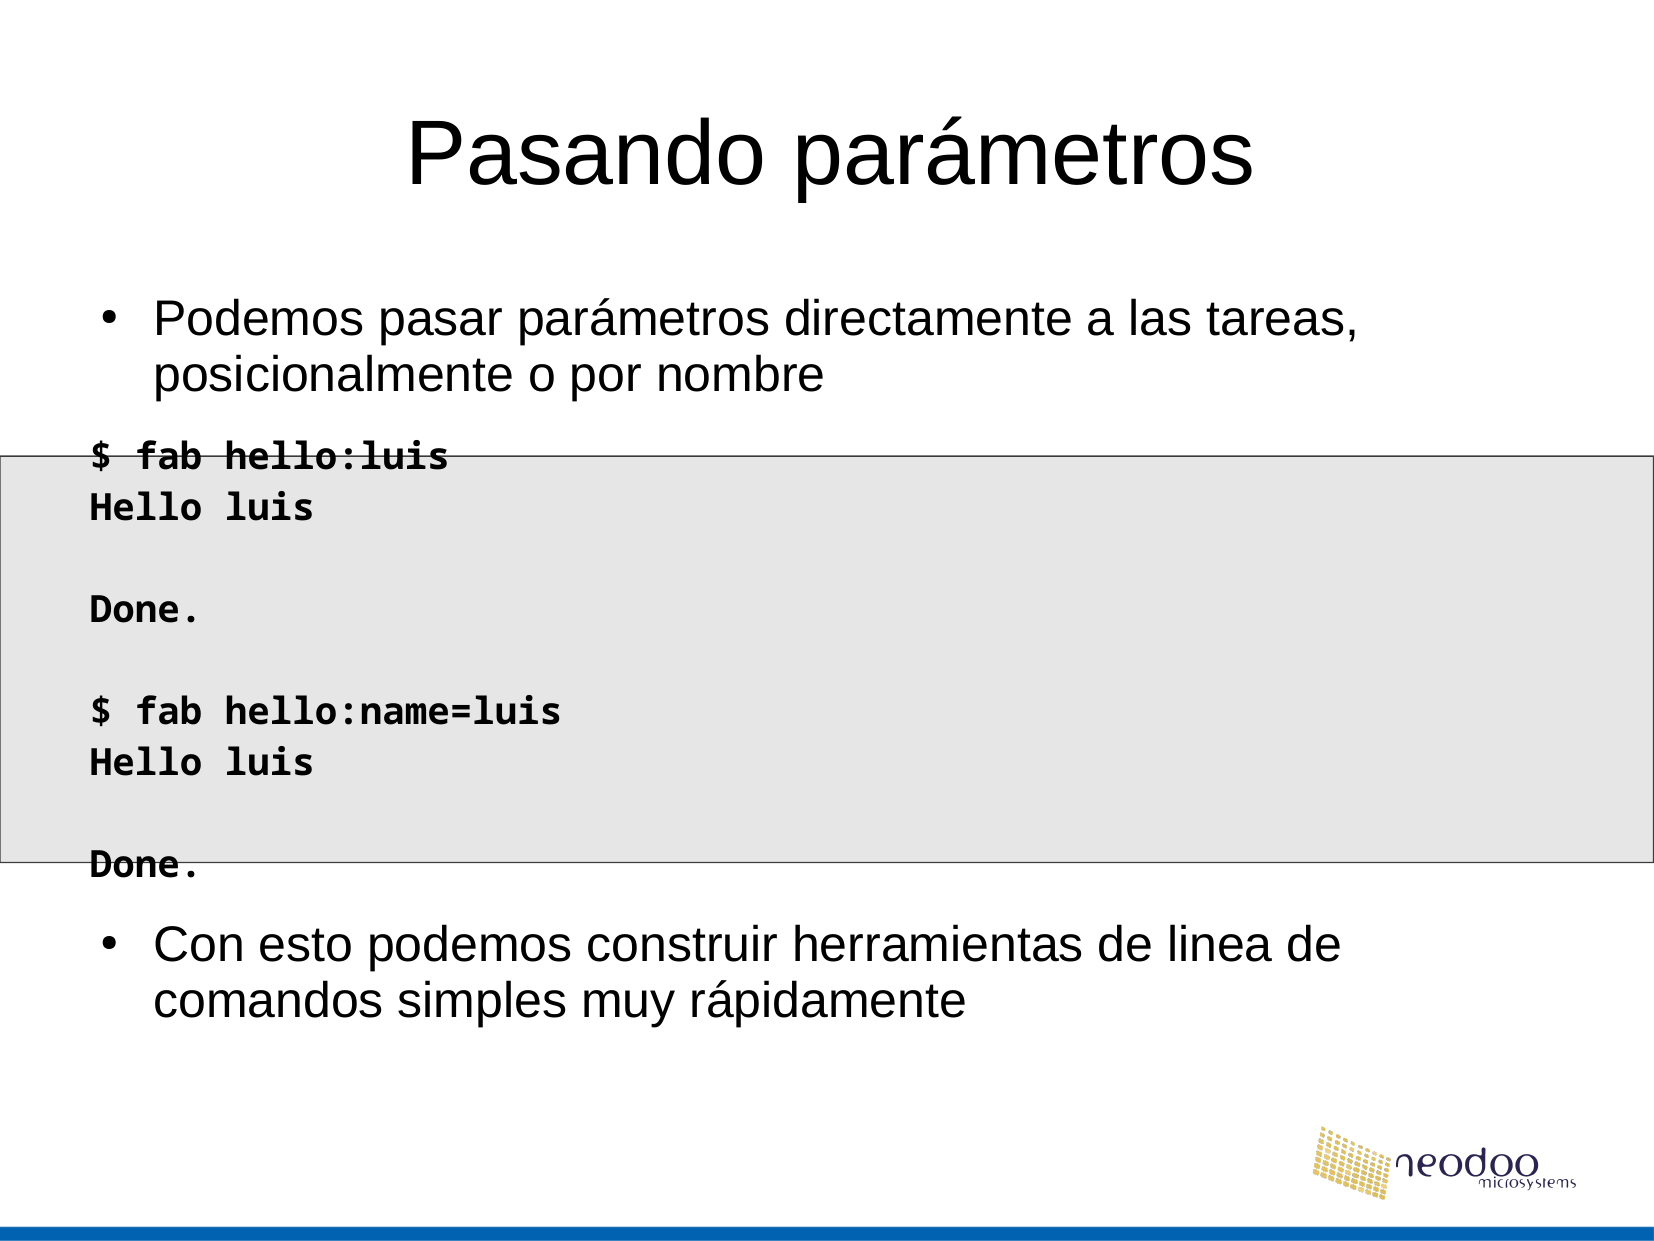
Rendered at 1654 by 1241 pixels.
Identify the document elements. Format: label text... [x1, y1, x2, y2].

picture [1312, 1126, 1576, 1200]
text_box $ fab hello:luis Hello luis Done. $ fab hello:name=luis Hello luis Done. [0, 456, 1654, 863]
title Pasando parámetros [86, 49, 1576, 257]
list Podemos pasar parámetros directamente a las tareas, posicionalmente o por nombre [82, 290, 1571, 413]
list Con esto podemos construir herramientas de linea de comandos simples muy rápidamente [82, 916, 1571, 1039]
